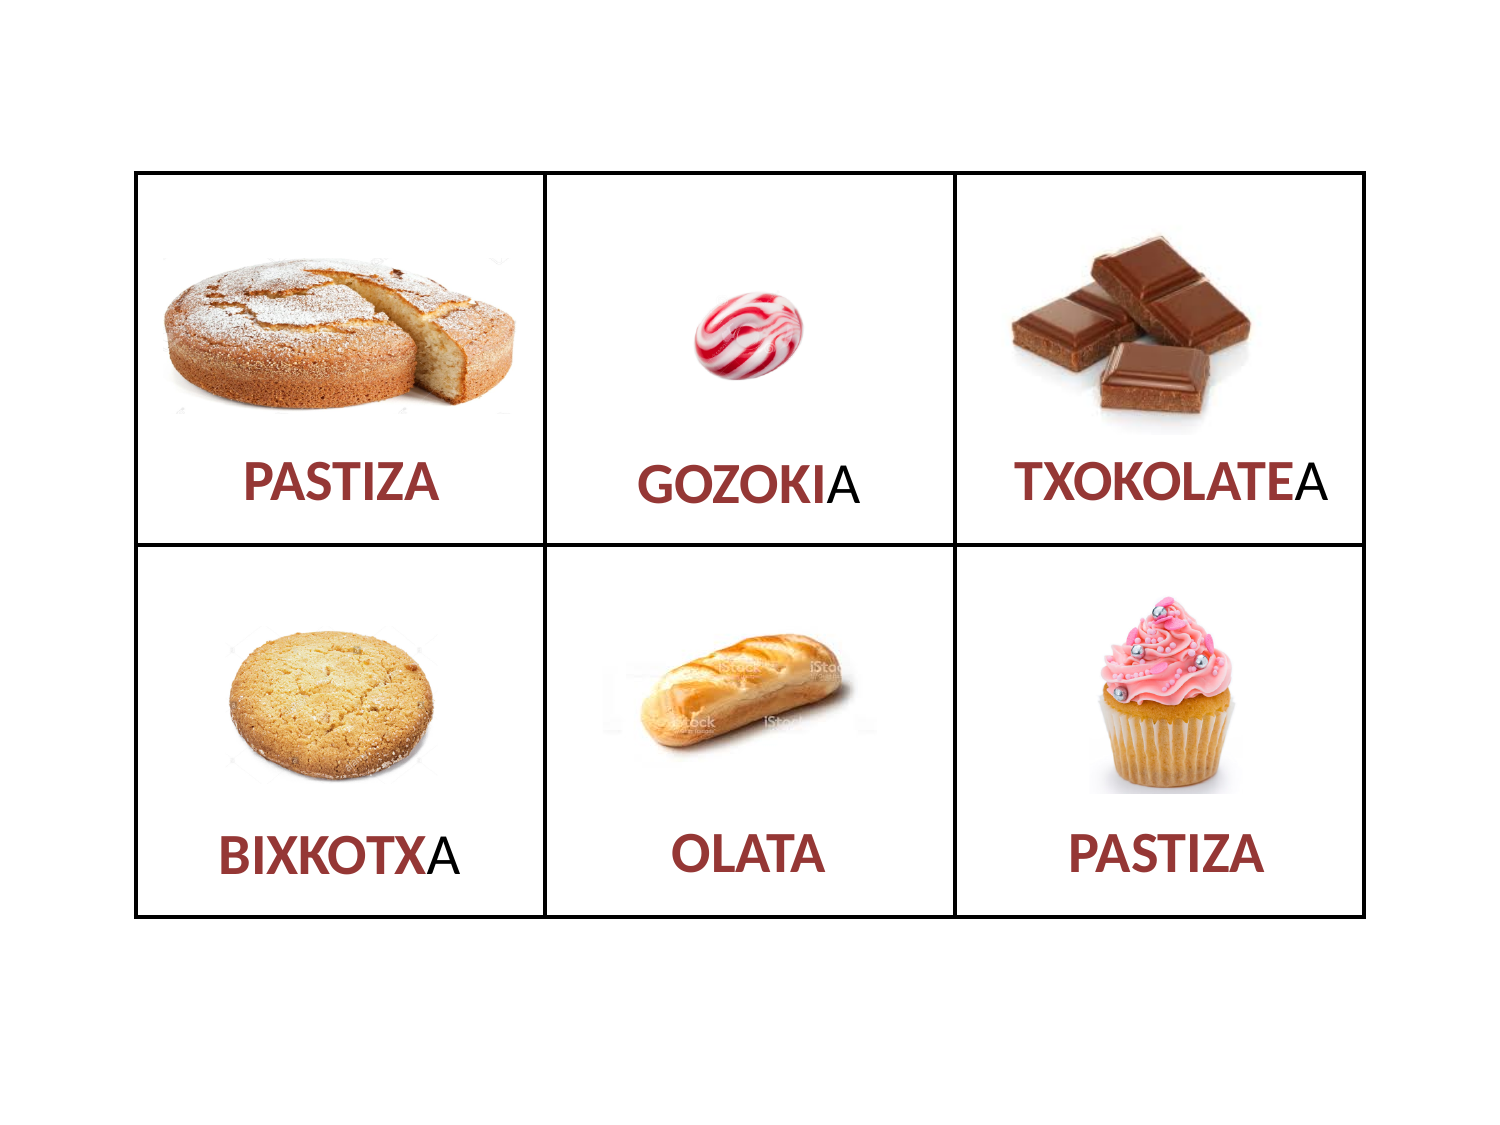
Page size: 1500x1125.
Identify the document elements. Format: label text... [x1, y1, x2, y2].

picture [692, 289, 806, 383]
text_box PASTIZA [1053, 807, 1280, 892]
picture [962, 206, 1305, 435]
picture [163, 258, 517, 414]
table_header [957, 175, 1362, 543]
table_header [138, 175, 543, 543]
text_box GOZOKIA [622, 438, 876, 523]
table_header [547, 175, 953, 543]
table_cell [547, 547, 953, 915]
picture [602, 626, 877, 768]
table_cell [138, 547, 543, 915]
text_box BIXKOTXA [203, 808, 476, 894]
text_box TXOKOLATEA [1000, 434, 1344, 520]
table_cell [957, 547, 1362, 915]
text_box OLATA [656, 807, 841, 892]
text_box PASTIZA [228, 434, 455, 520]
picture [1089, 585, 1243, 794]
picture [225, 626, 438, 784]
